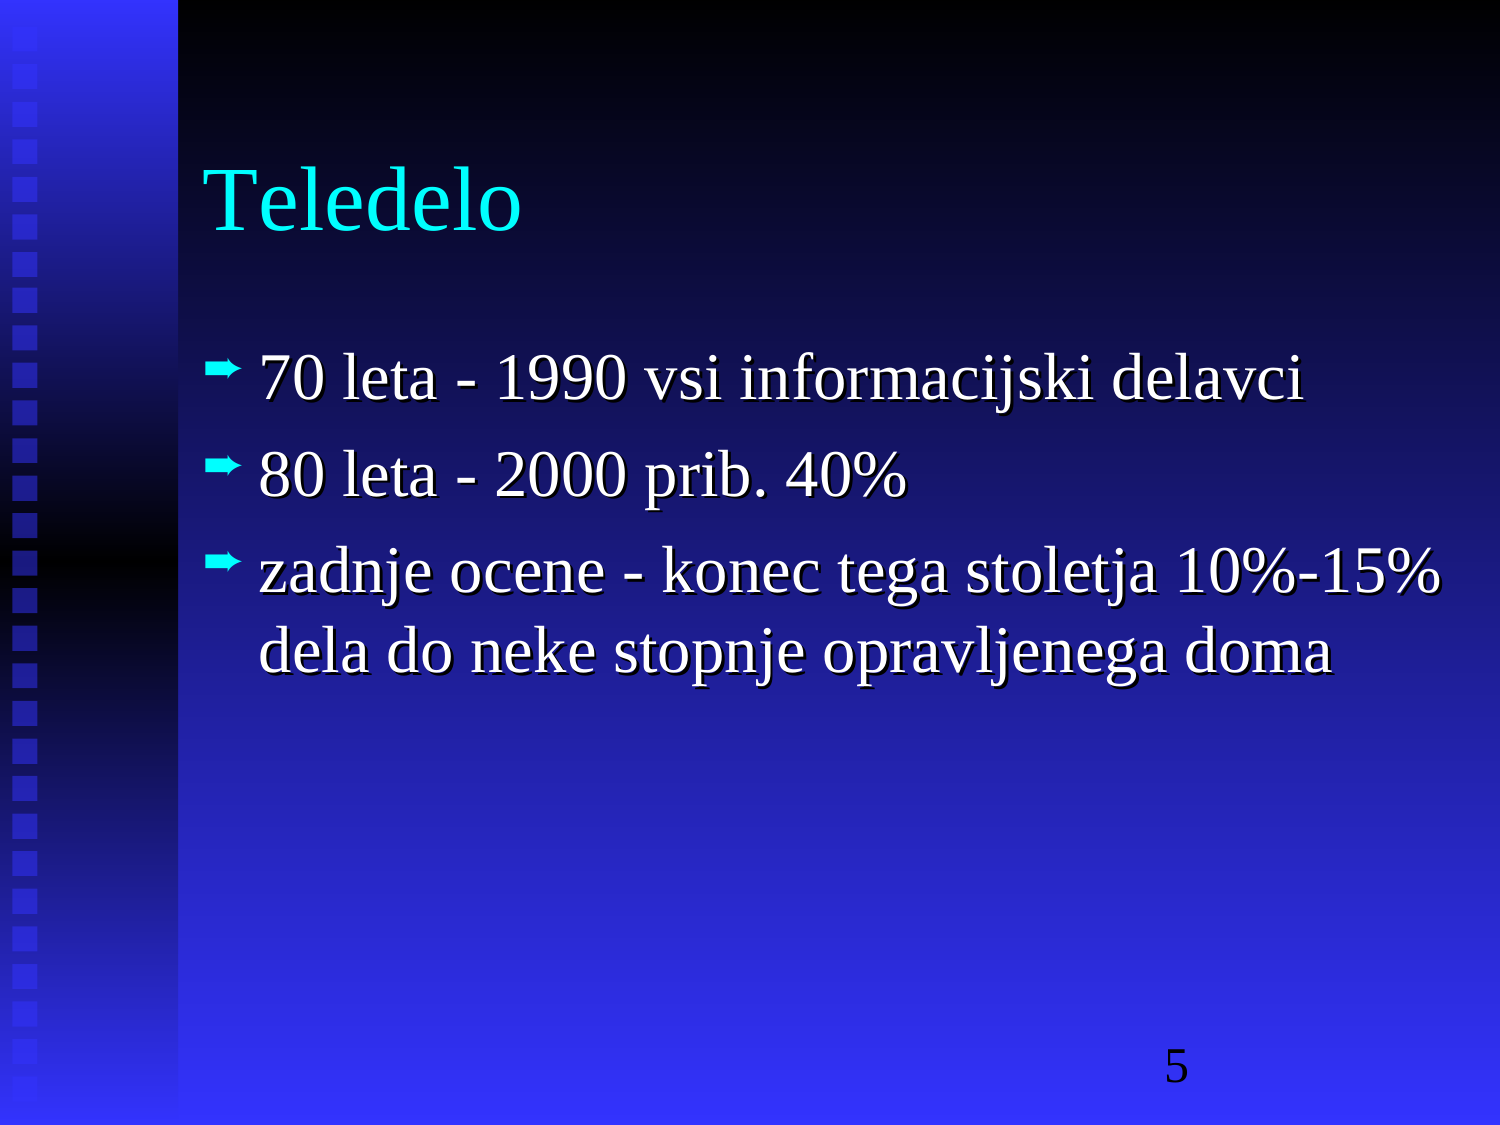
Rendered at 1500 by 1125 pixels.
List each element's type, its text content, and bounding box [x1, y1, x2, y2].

list 70 leta - 1990 vsi informacijski delavci 80 leta - 2000 prib. 40% zadnje ocene - konec tega stoletja 10%-15% dela do neke stopnje opravljenega doma [187, 324, 1463, 1001]
title Teledelo [187, 99, 1463, 288]
